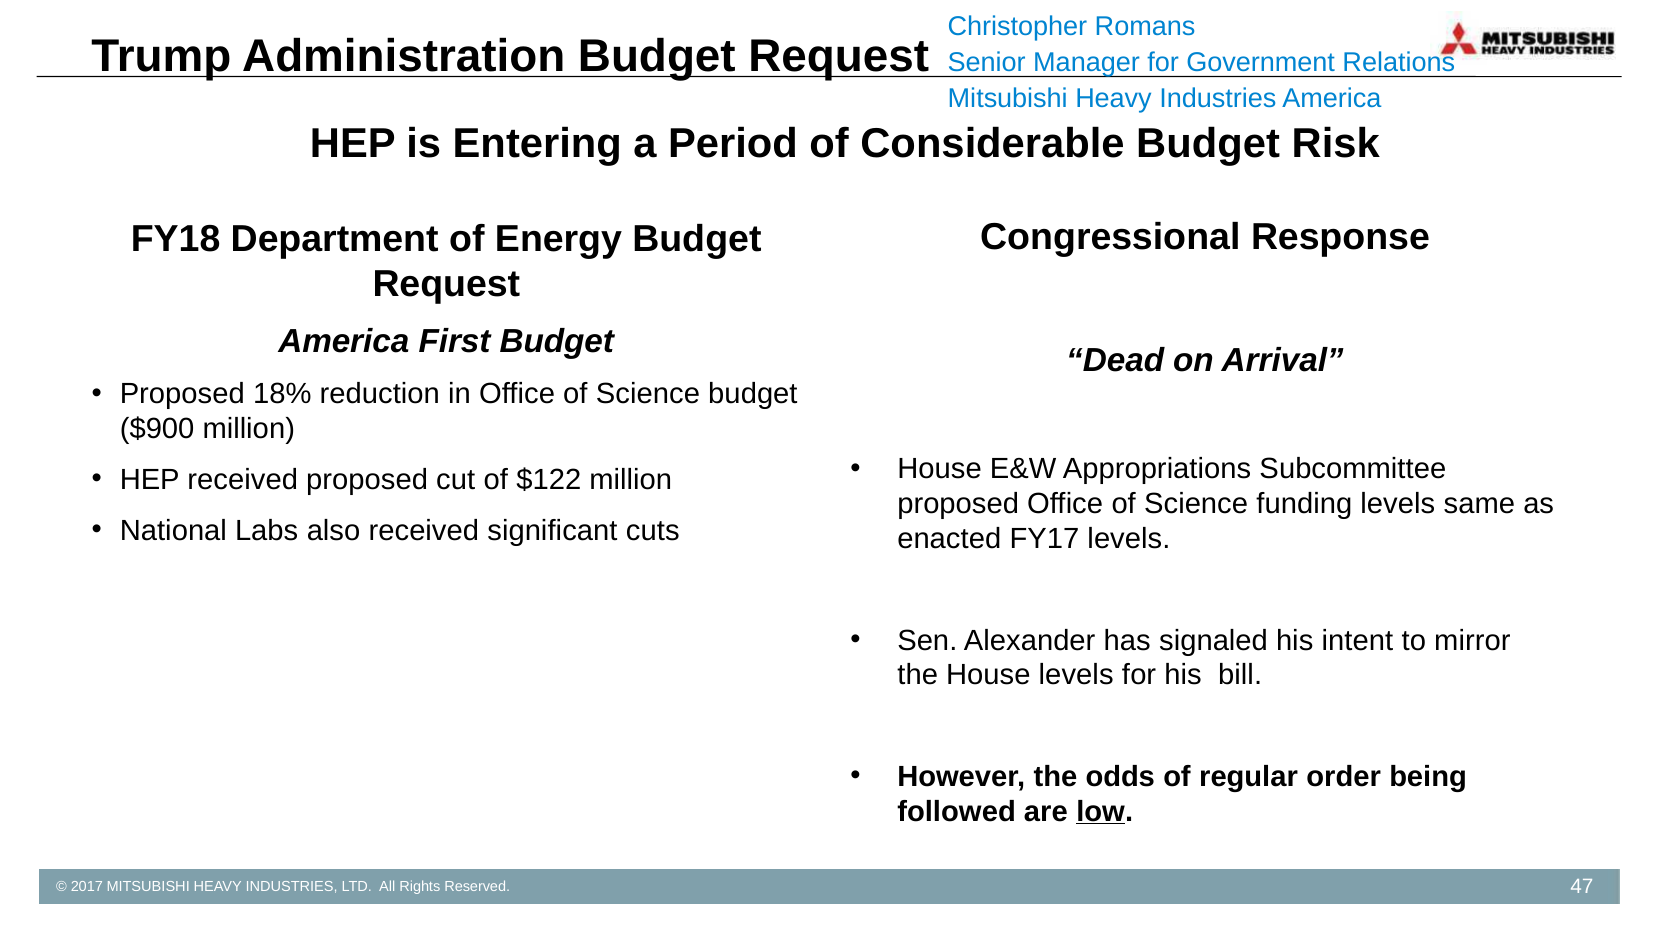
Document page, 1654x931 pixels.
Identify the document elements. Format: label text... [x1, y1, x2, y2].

picture [39, 869, 1620, 904]
list HEP is Entering a Period of Considerable Budget Risk [154, 108, 1536, 197]
title Trump Administration Budget Request [76, 18, 932, 66]
list FY18 Department of Energy Budget Request America First Budget Proposed 18% reduction in Office of Science budget ($900 million) HEP received proposed cut of $122 million National Labs also received significant cuts [76, 206, 816, 857]
text_box Christopher Romans Senior Manager for Government Relations Mitsubishi Heavy Industries America [932, 0, 1641, 171]
list Congressional Response “Dead on Arrival” House E&W Appropriations Subcommittee proposed Office of Science funding levels same as enacted FY17 levels. Sen. Alexander has signaled his intent to mirror the House levels for his bill. However, the odds of regular order being followed are low. [835, 204, 1575, 858]
